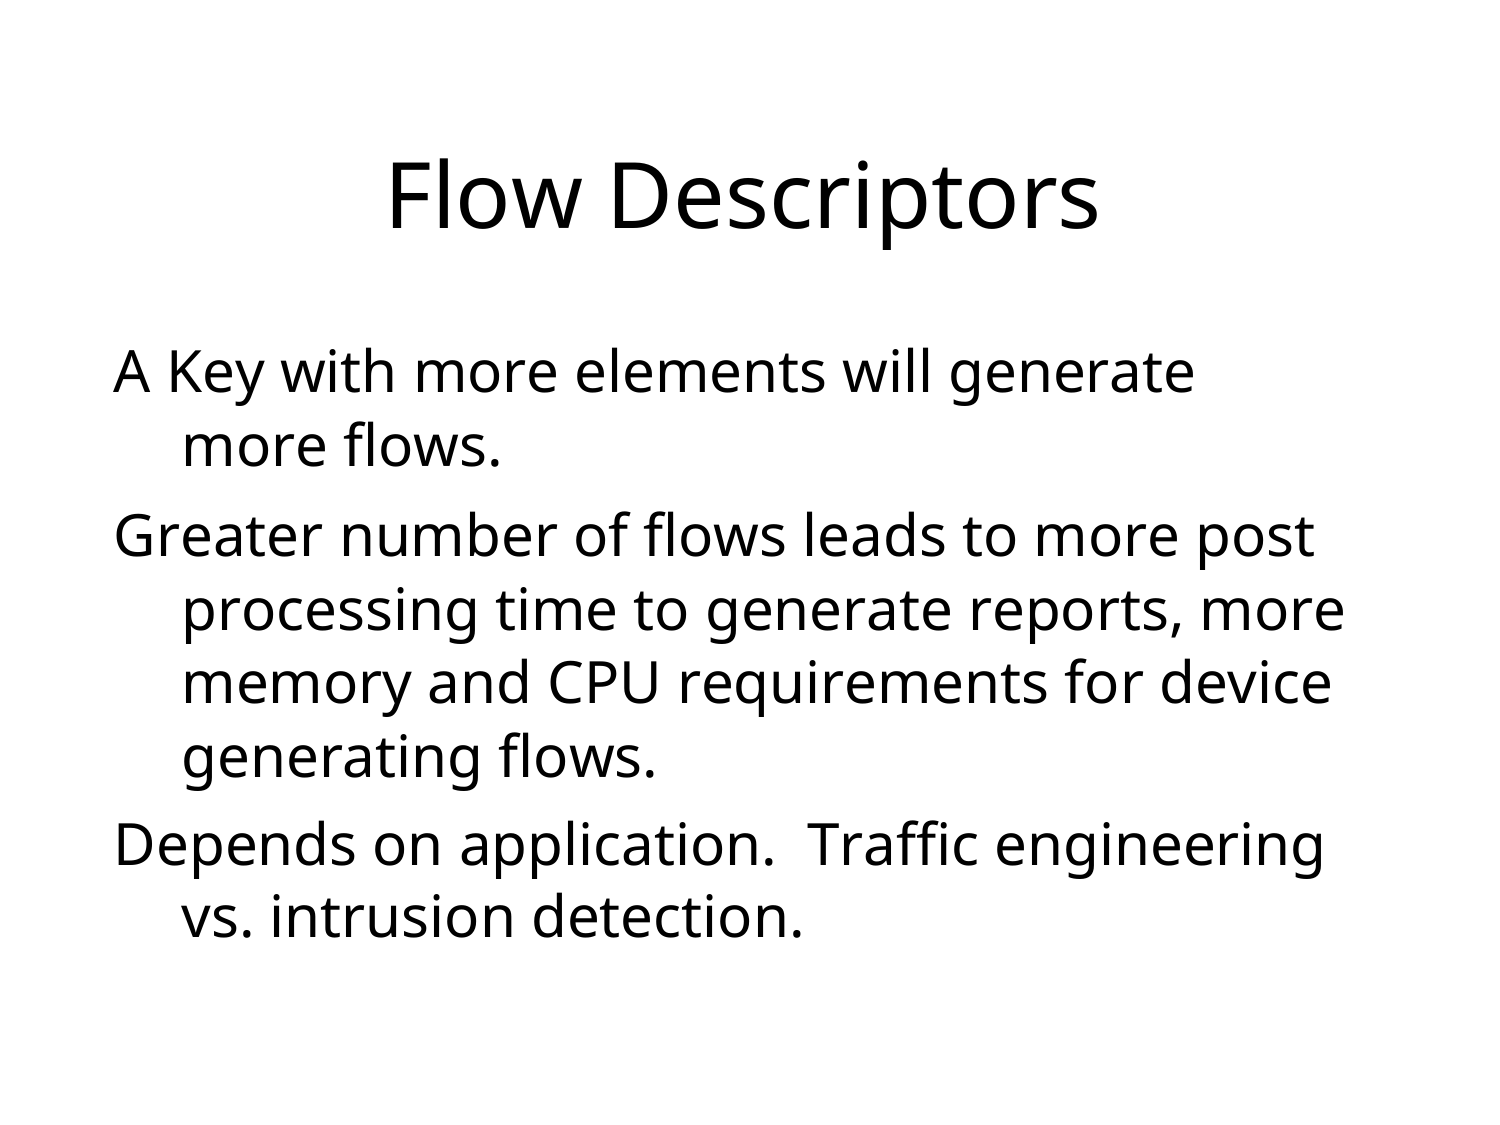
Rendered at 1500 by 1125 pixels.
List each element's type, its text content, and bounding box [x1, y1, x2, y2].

list A Key with more elements will generate more flows. Greater number of flows leads to more post processing time to generate reports, more memory and CPU requirements for device generating flows. Depends on application. Traffic engineering vs. intrusion detection. [99, 324, 1388, 1125]
title Flow Descriptors [112, 62, 1388, 324]
